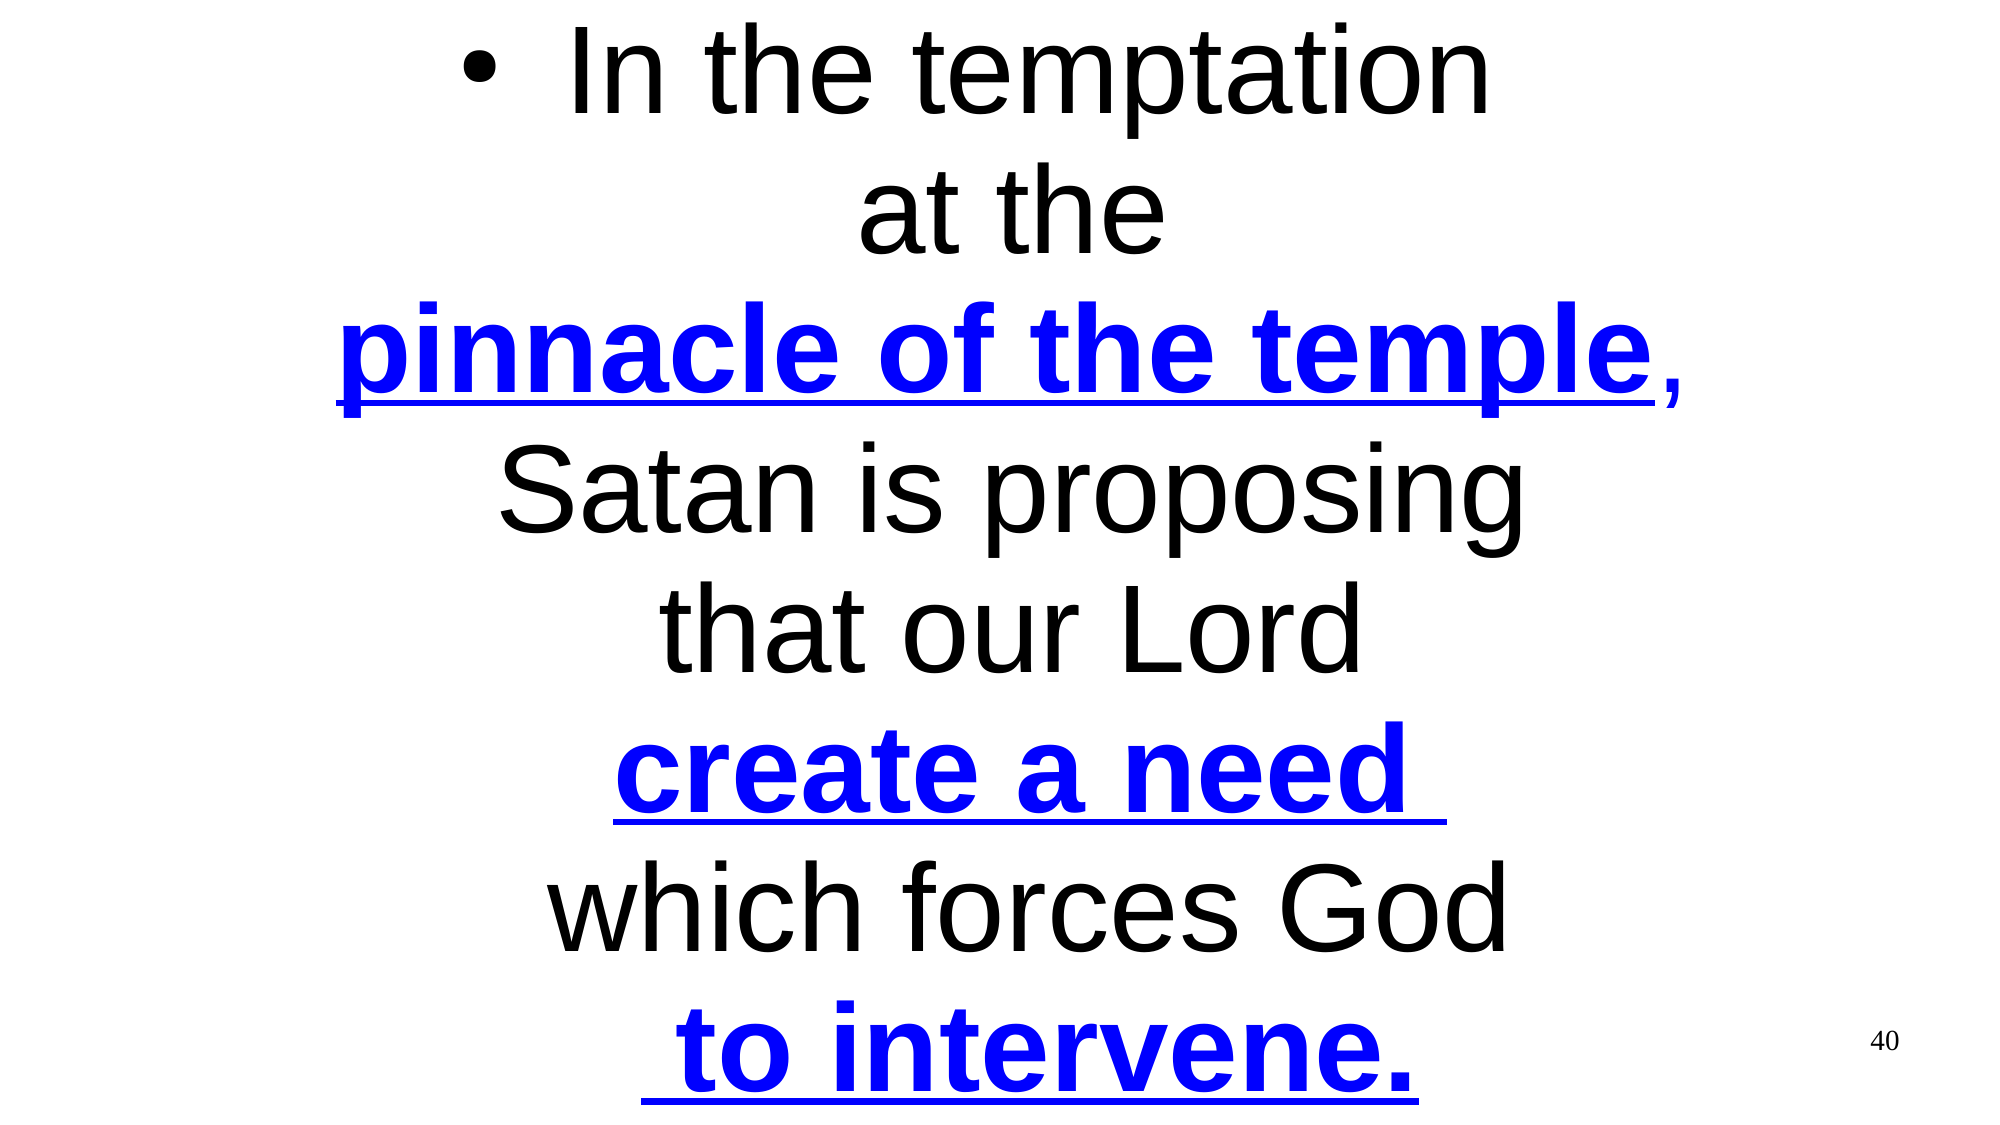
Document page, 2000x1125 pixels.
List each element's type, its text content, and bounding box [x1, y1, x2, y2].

list In the temptation at the pinnacle of the temple, Satan is proposing that our Lord create a need which forces God to intervene. [0, 0, 1996, 1123]
